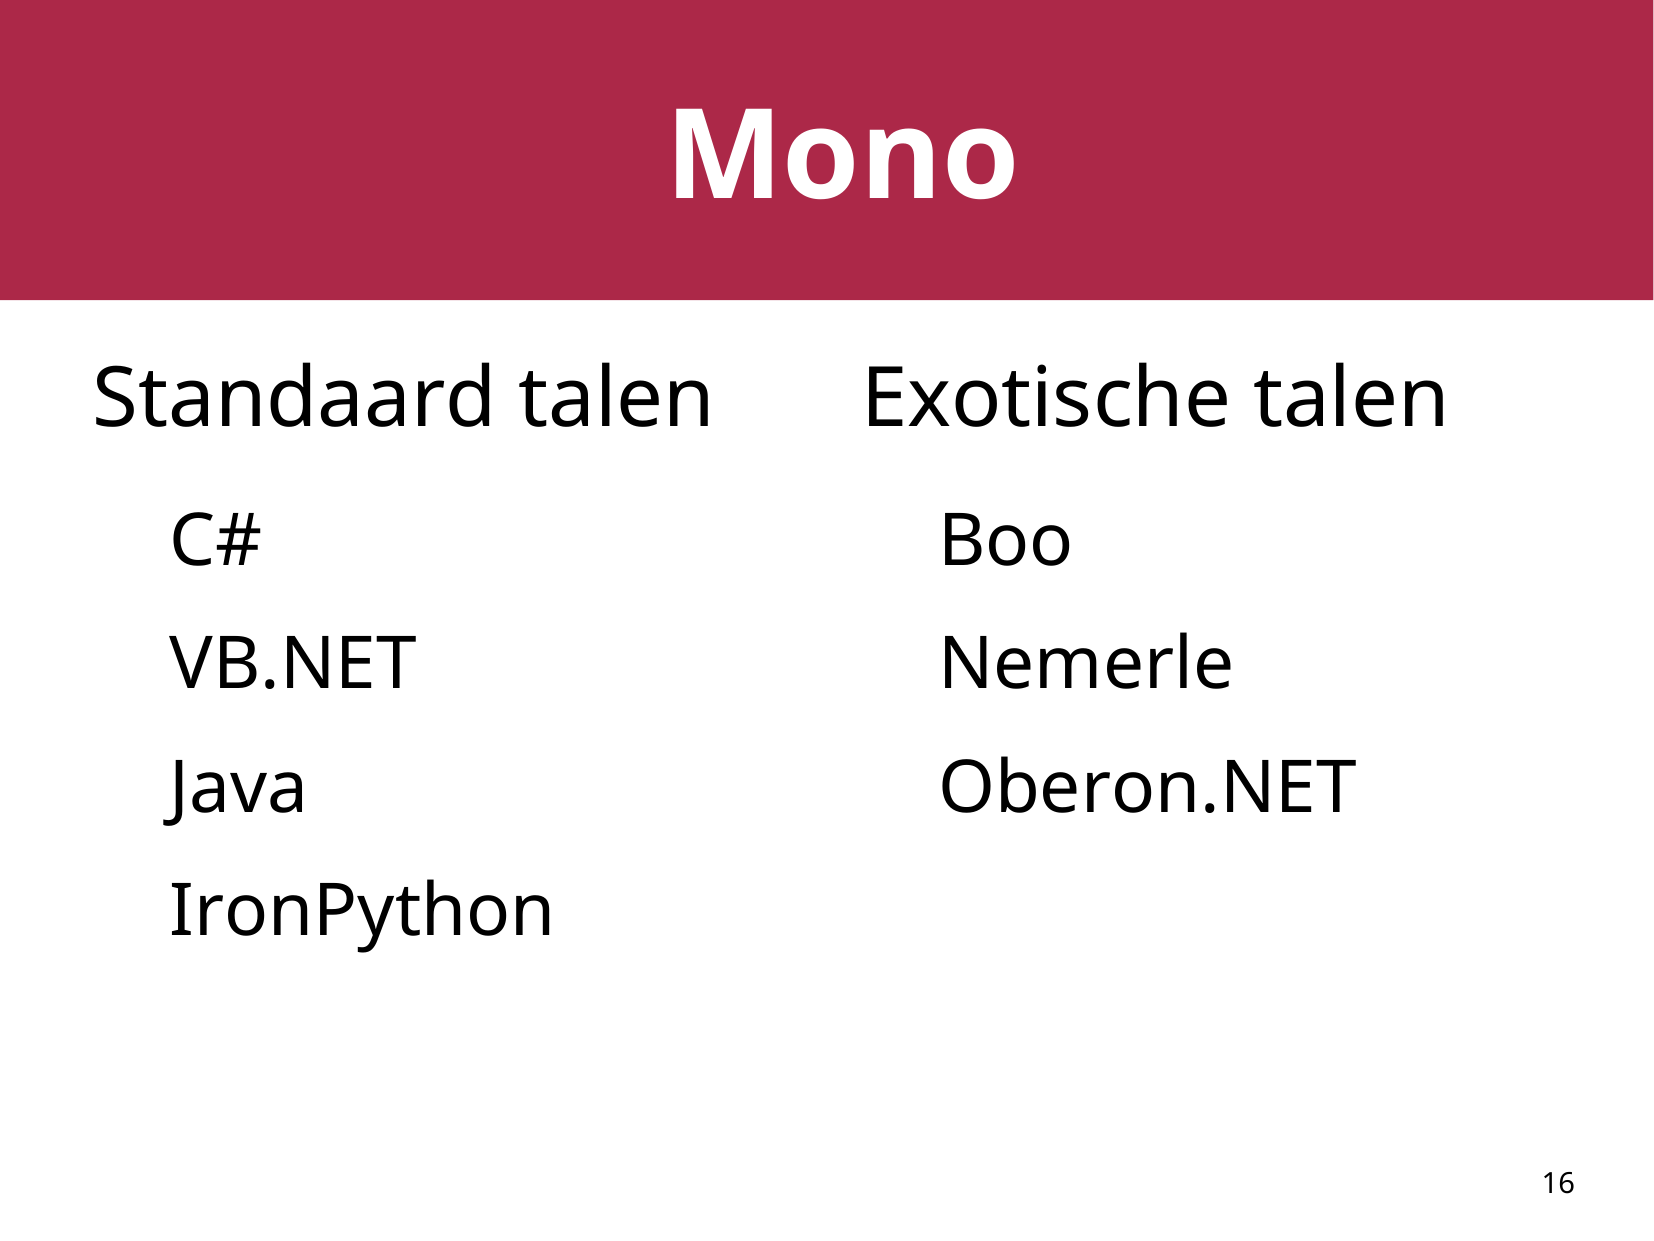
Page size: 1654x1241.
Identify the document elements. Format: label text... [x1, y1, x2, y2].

list Exotische talen Boo Nemerle Oberon.NET [843, 337, 1576, 1126]
title Mono [75, 0, 1576, 301]
list Standaard talen C# VB.NET Java IronPython [75, 337, 807, 1126]
